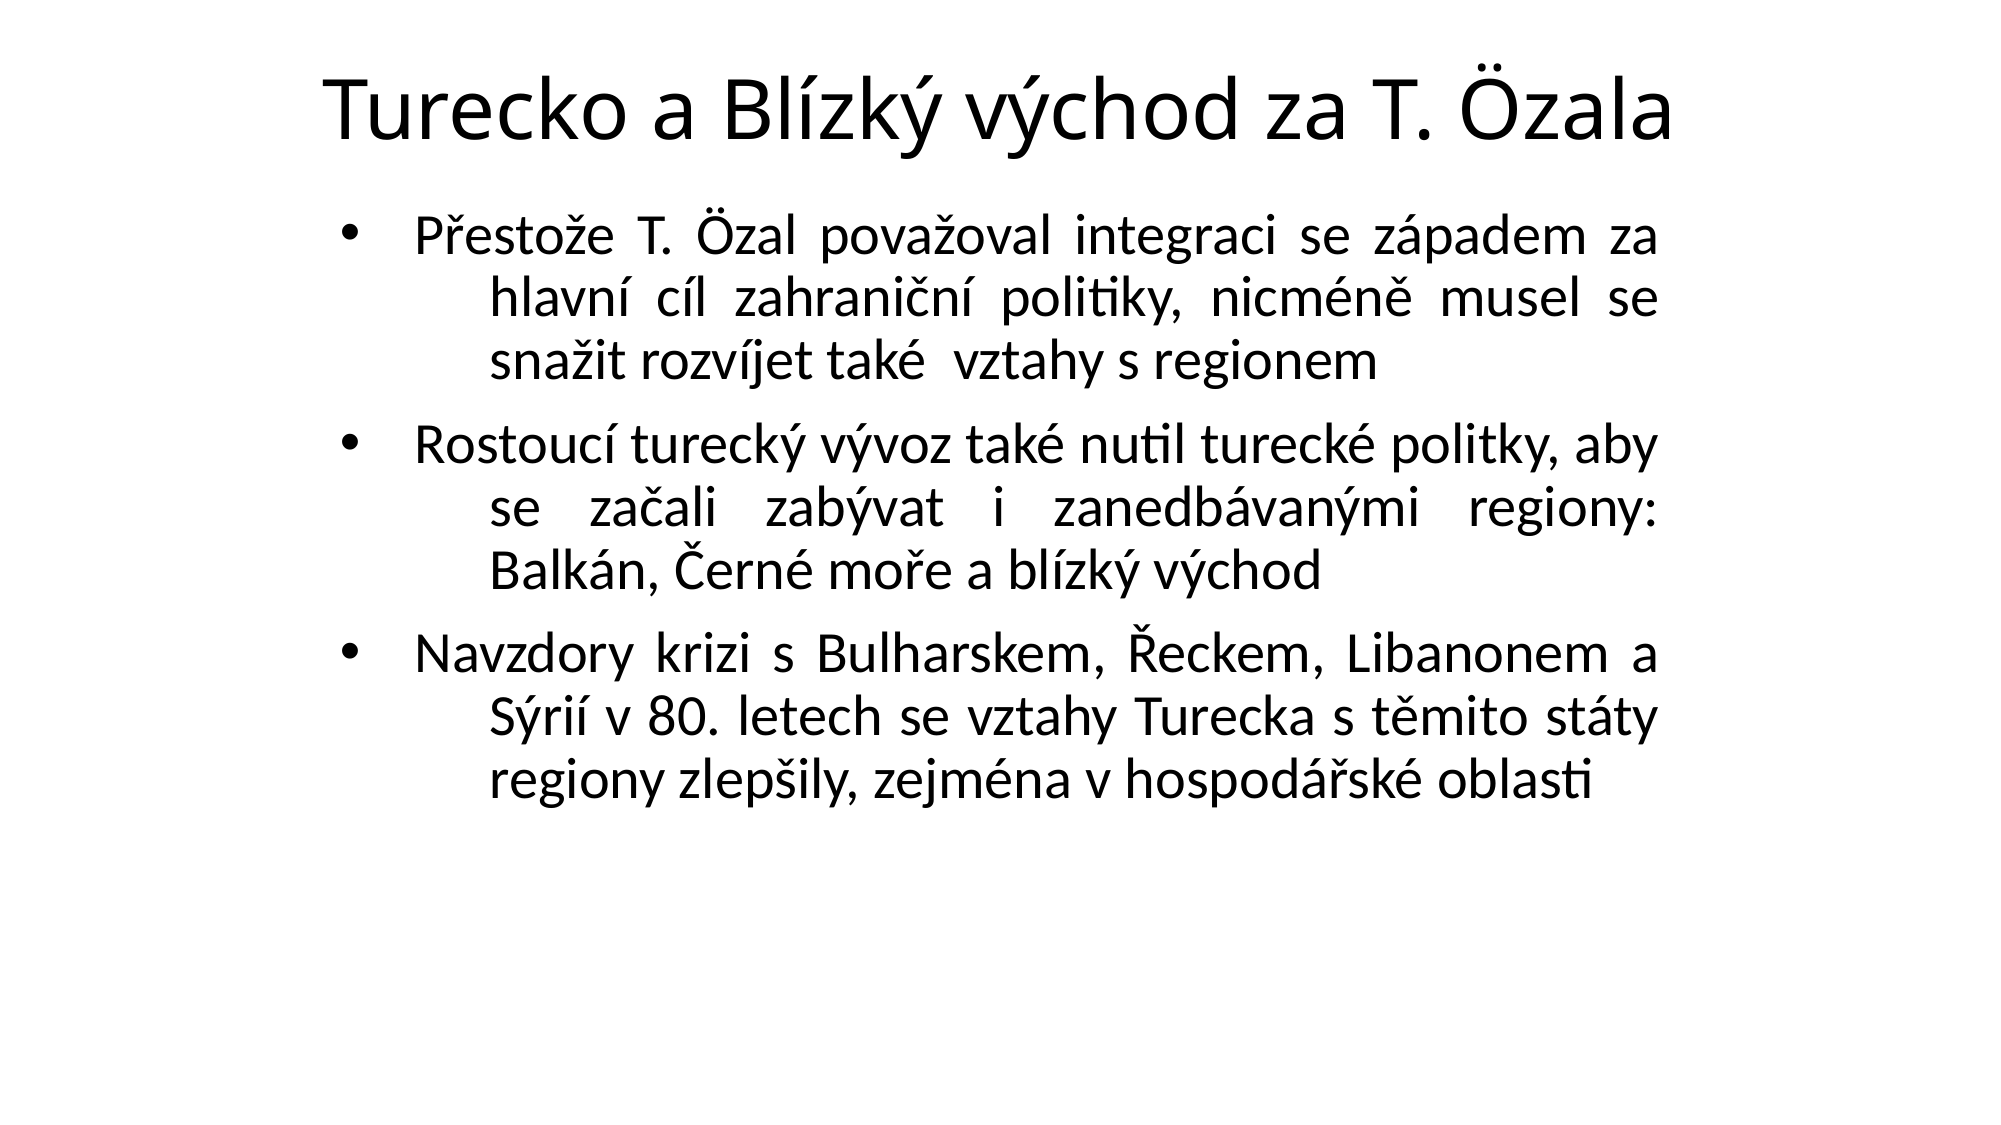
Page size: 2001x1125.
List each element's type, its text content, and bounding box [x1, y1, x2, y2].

list Přestože T. Özal považoval integraci se západem za hlavní cíl zahraniční politiky, nicméně musel se snažit rozvíjet také vztahy s regionem Rostoucí turecký vývoz také nutil turecké politky, aby se začali zabývat i zanedbávanými regiony: Balkán, Černé moře a blízký východ Navzdory krizi s Bulharskem, Řeckem, Libanonem a Sýrií v 80. letech se vztahy Turecka s těmito státy regiony zlepšily, zejména v hospodářské oblasti [324, 196, 1675, 1125]
title Turecko a Blízký východ za T. Özala [137, 59, 1863, 166]
